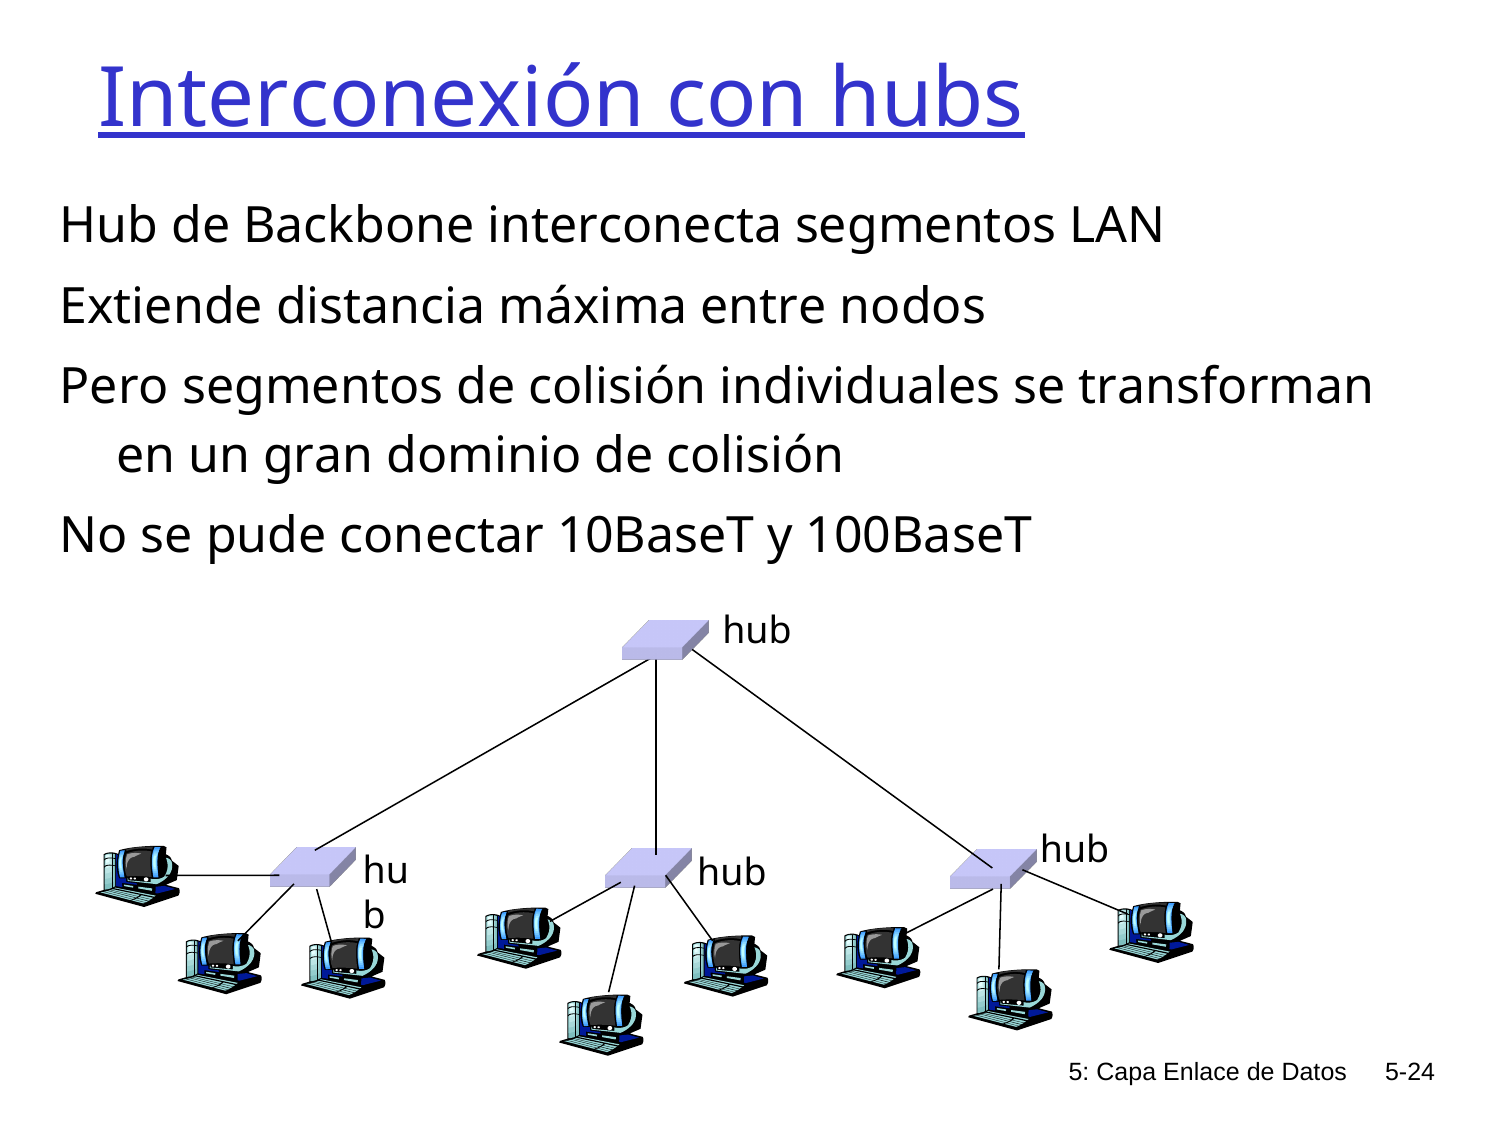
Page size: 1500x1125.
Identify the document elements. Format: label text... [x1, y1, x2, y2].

picture [683, 934, 770, 997]
text_box hub [1024, 817, 1125, 878]
text_box [950, 849, 1024, 888]
text_box [622, 620, 709, 660]
picture [177, 932, 264, 995]
list Hub de Backbone interconecta segmentos LAN Extiende distancia máxima entre nodos Pero segmentos de colisión individuales se transforman en un gran dominio de colisión No se pude conectar 10BaseT y 100BaseT [45, 181, 1409, 582]
text_box [270, 847, 347, 886]
picture [836, 926, 922, 989]
text_box hub [707, 598, 807, 660]
picture [301, 936, 387, 999]
picture [95, 845, 182, 908]
picture [968, 968, 1054, 1031]
picture [477, 907, 563, 969]
picture [1109, 901, 1196, 964]
title Interconexión con hubs [83, 0, 1359, 181]
picture [559, 994, 645, 1056]
text_box hub [347, 838, 444, 945]
text_box hub [682, 840, 782, 901]
text_box [605, 848, 682, 887]
